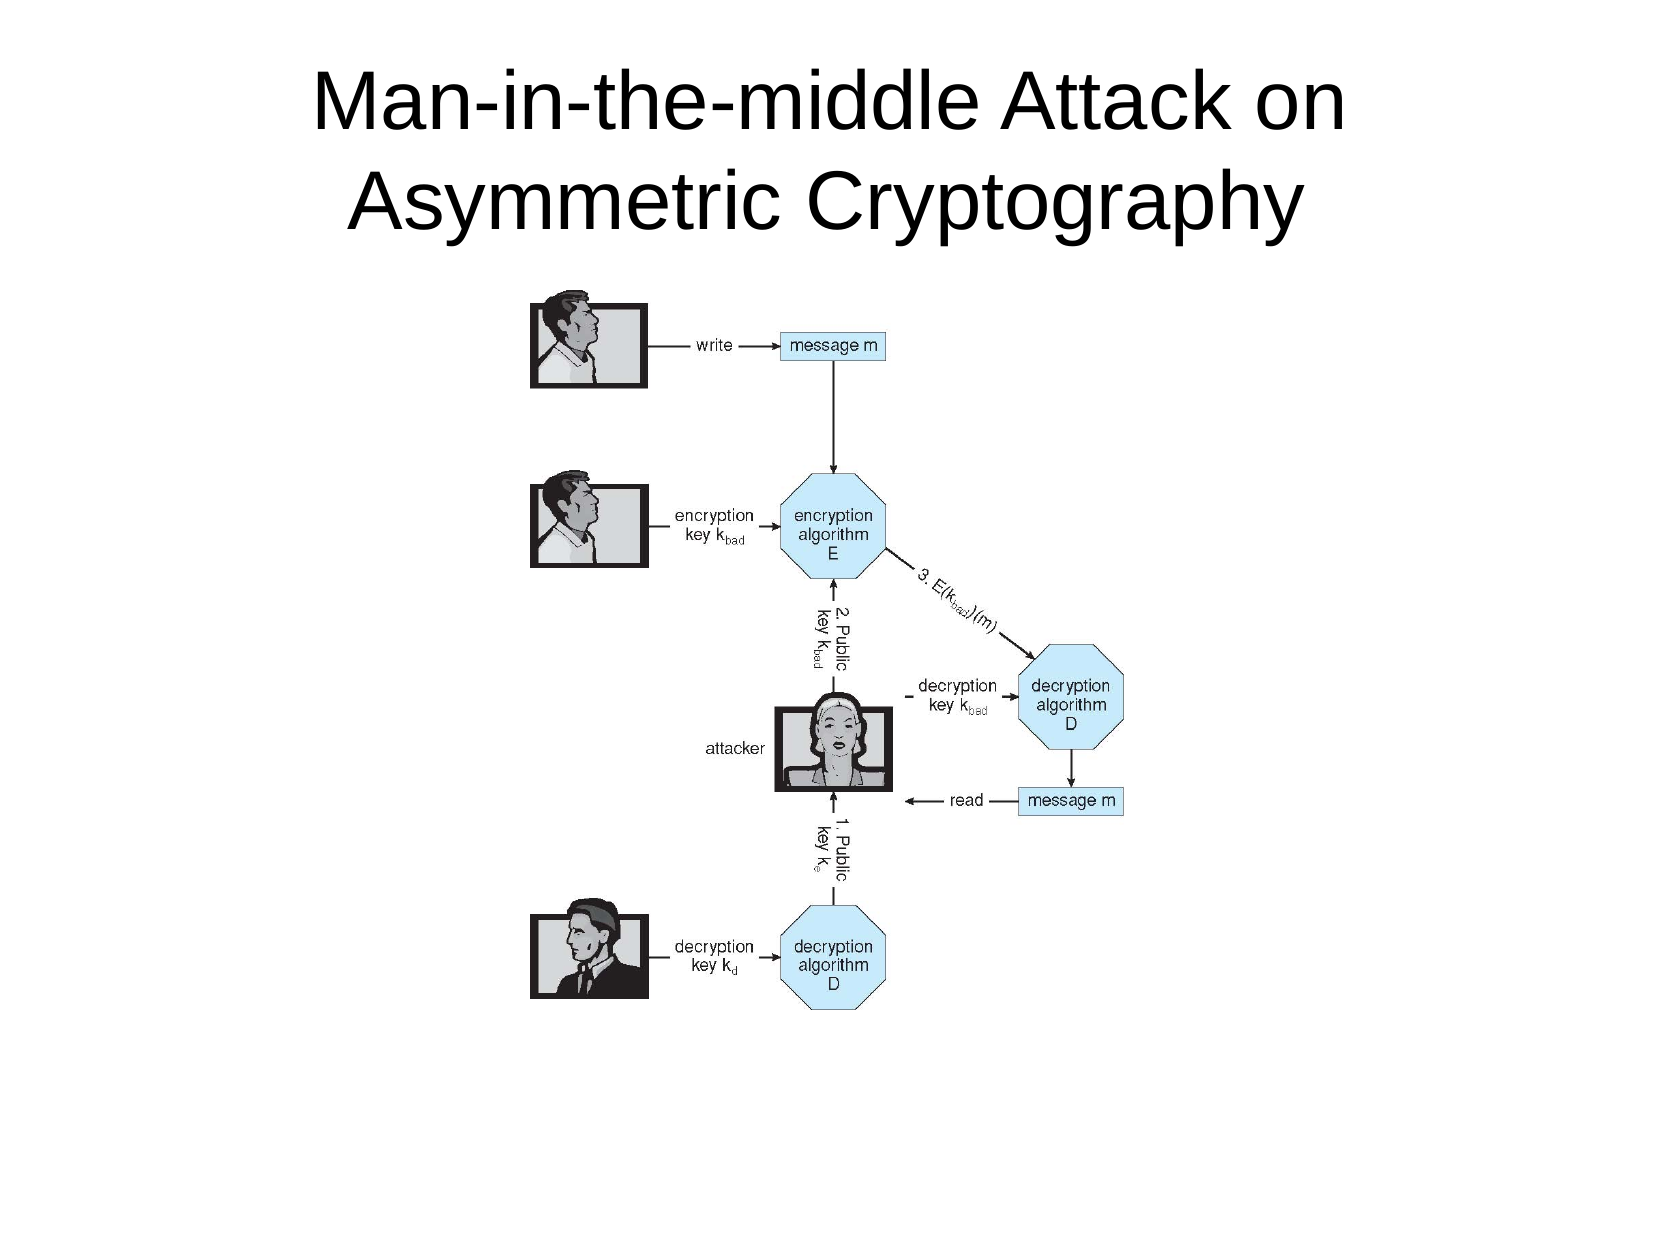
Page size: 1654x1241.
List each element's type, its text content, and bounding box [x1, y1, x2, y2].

picture [530, 290, 1124, 1010]
title Man-in-the-middle Attack on Asymmetric Cryptography [82, 35, 1571, 257]
